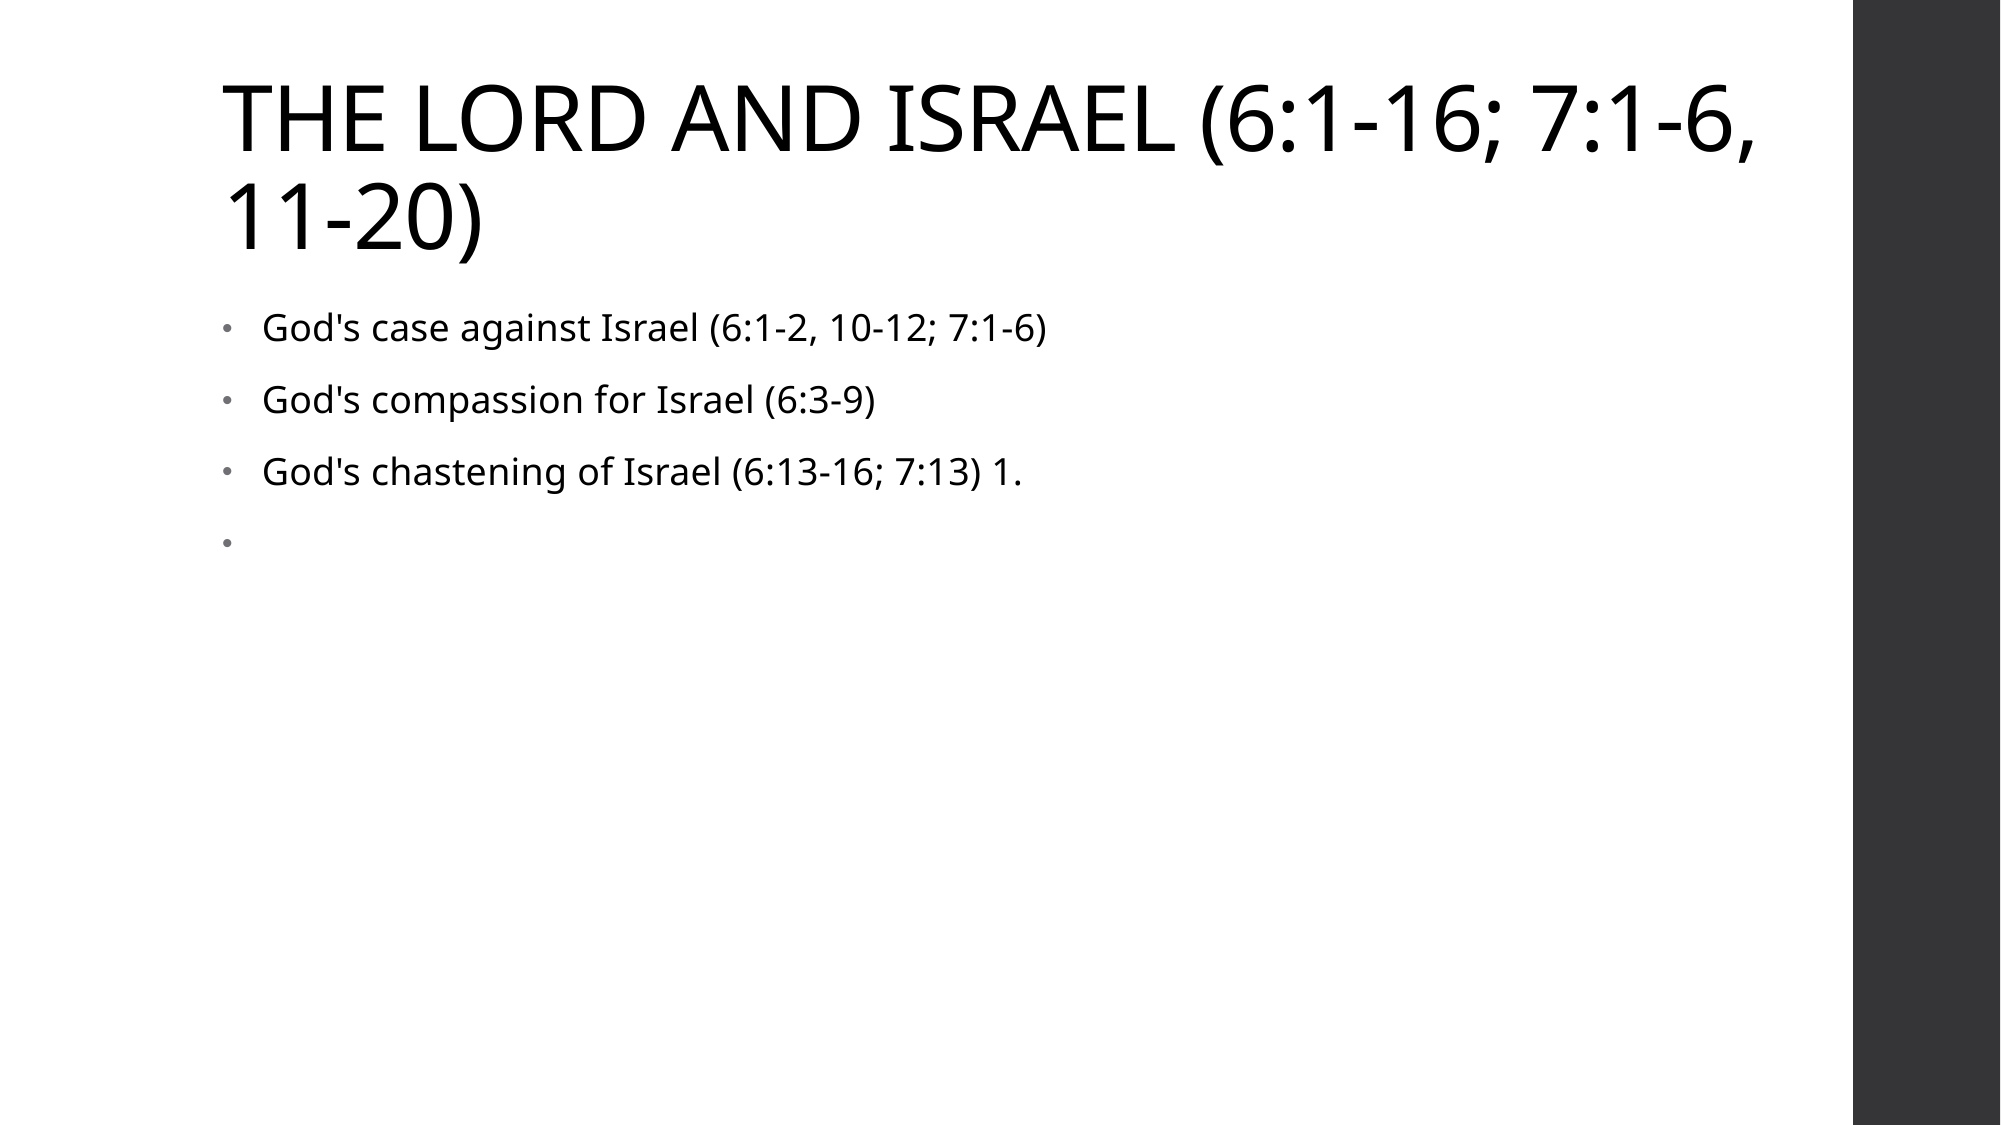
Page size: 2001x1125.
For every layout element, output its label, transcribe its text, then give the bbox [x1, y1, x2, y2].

title THE LORD AND ISRAEL (6:1-16; 7:1-6, 11-20) [206, 60, 1797, 278]
list God's case against Israel (6:1-2, 10-12; 7:1-6) God's compassion for Israel (6:3-9) God's chastening of Israel (6:13-16; 7:13) 1. [206, 299, 1617, 1014]
